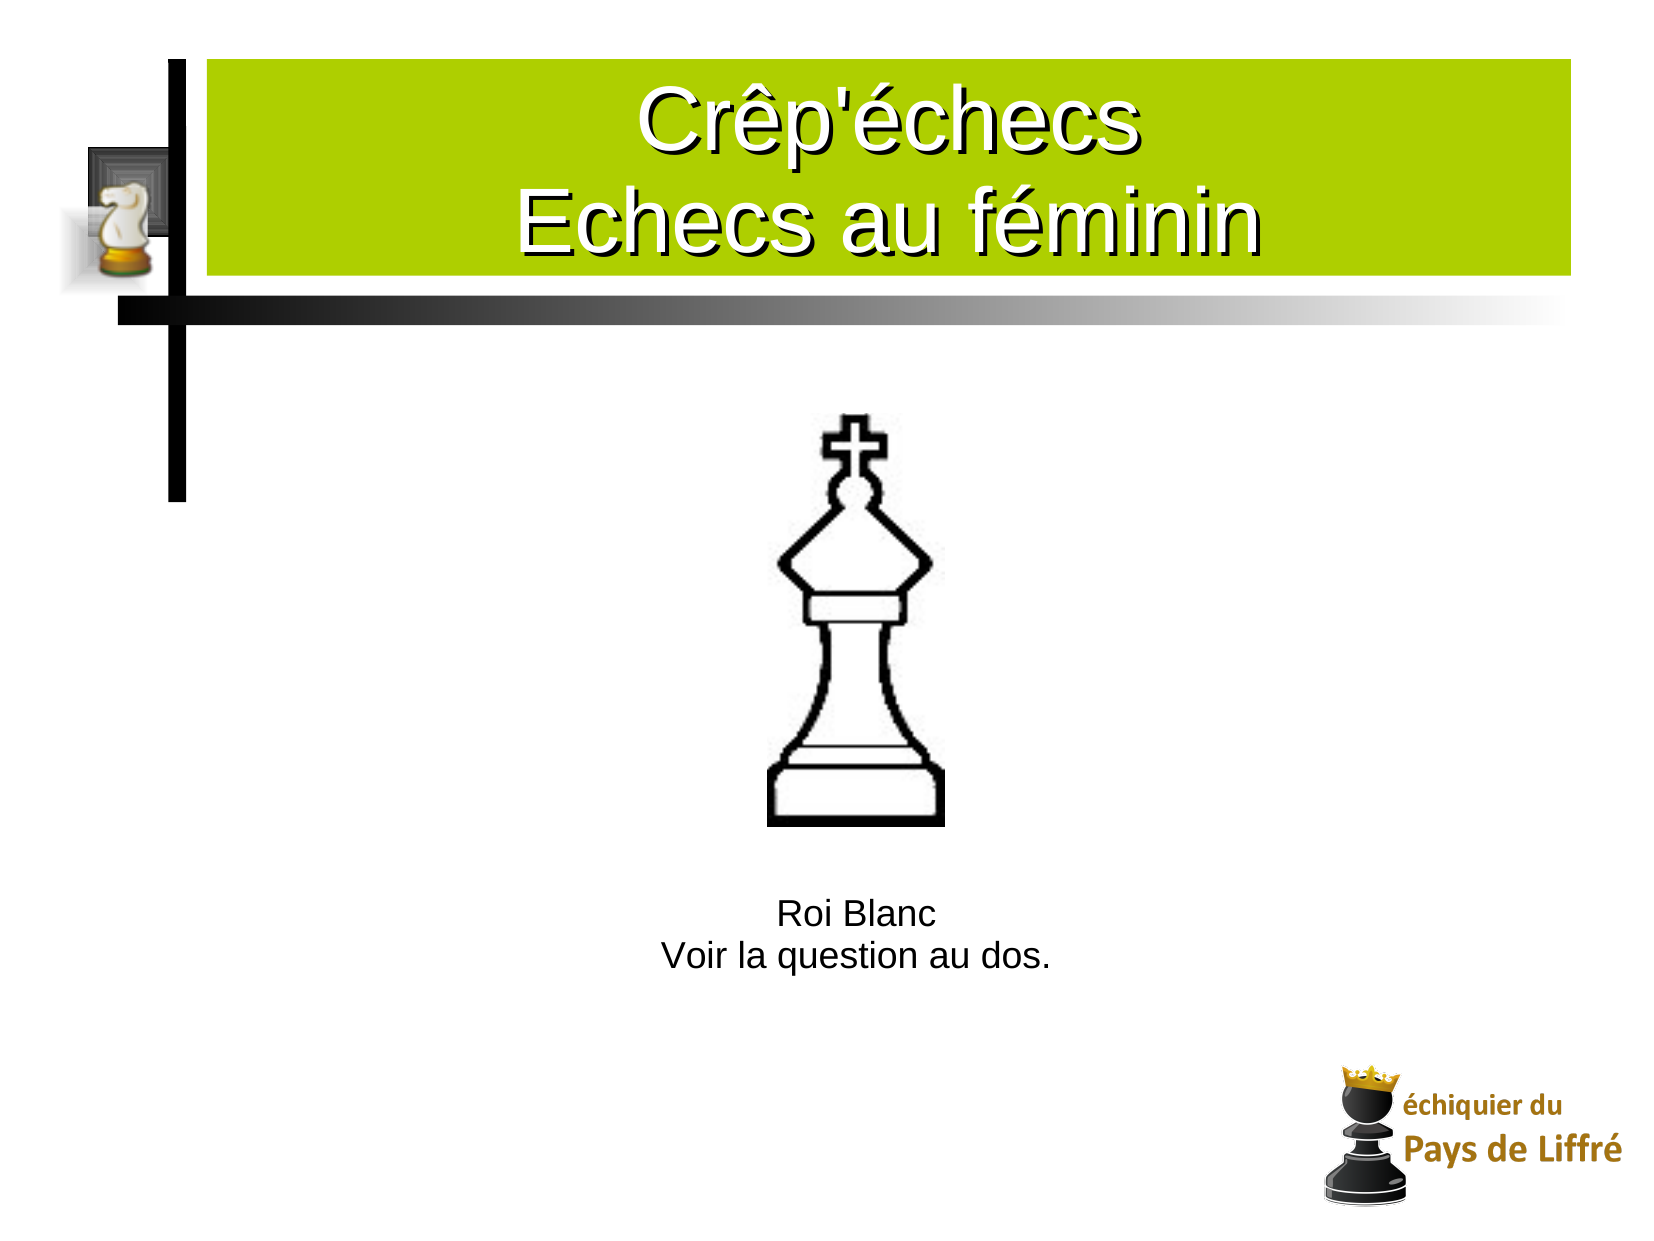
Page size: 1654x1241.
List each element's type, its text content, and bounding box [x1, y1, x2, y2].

picture [72, 177, 168, 282]
picture [767, 413, 945, 827]
text_box Roi Blanc Voir la question au dos. [324, 885, 1388, 985]
title Crêp'échecs Echecs au féminin [206, 59, 1571, 276]
picture [1323, 1060, 1624, 1211]
